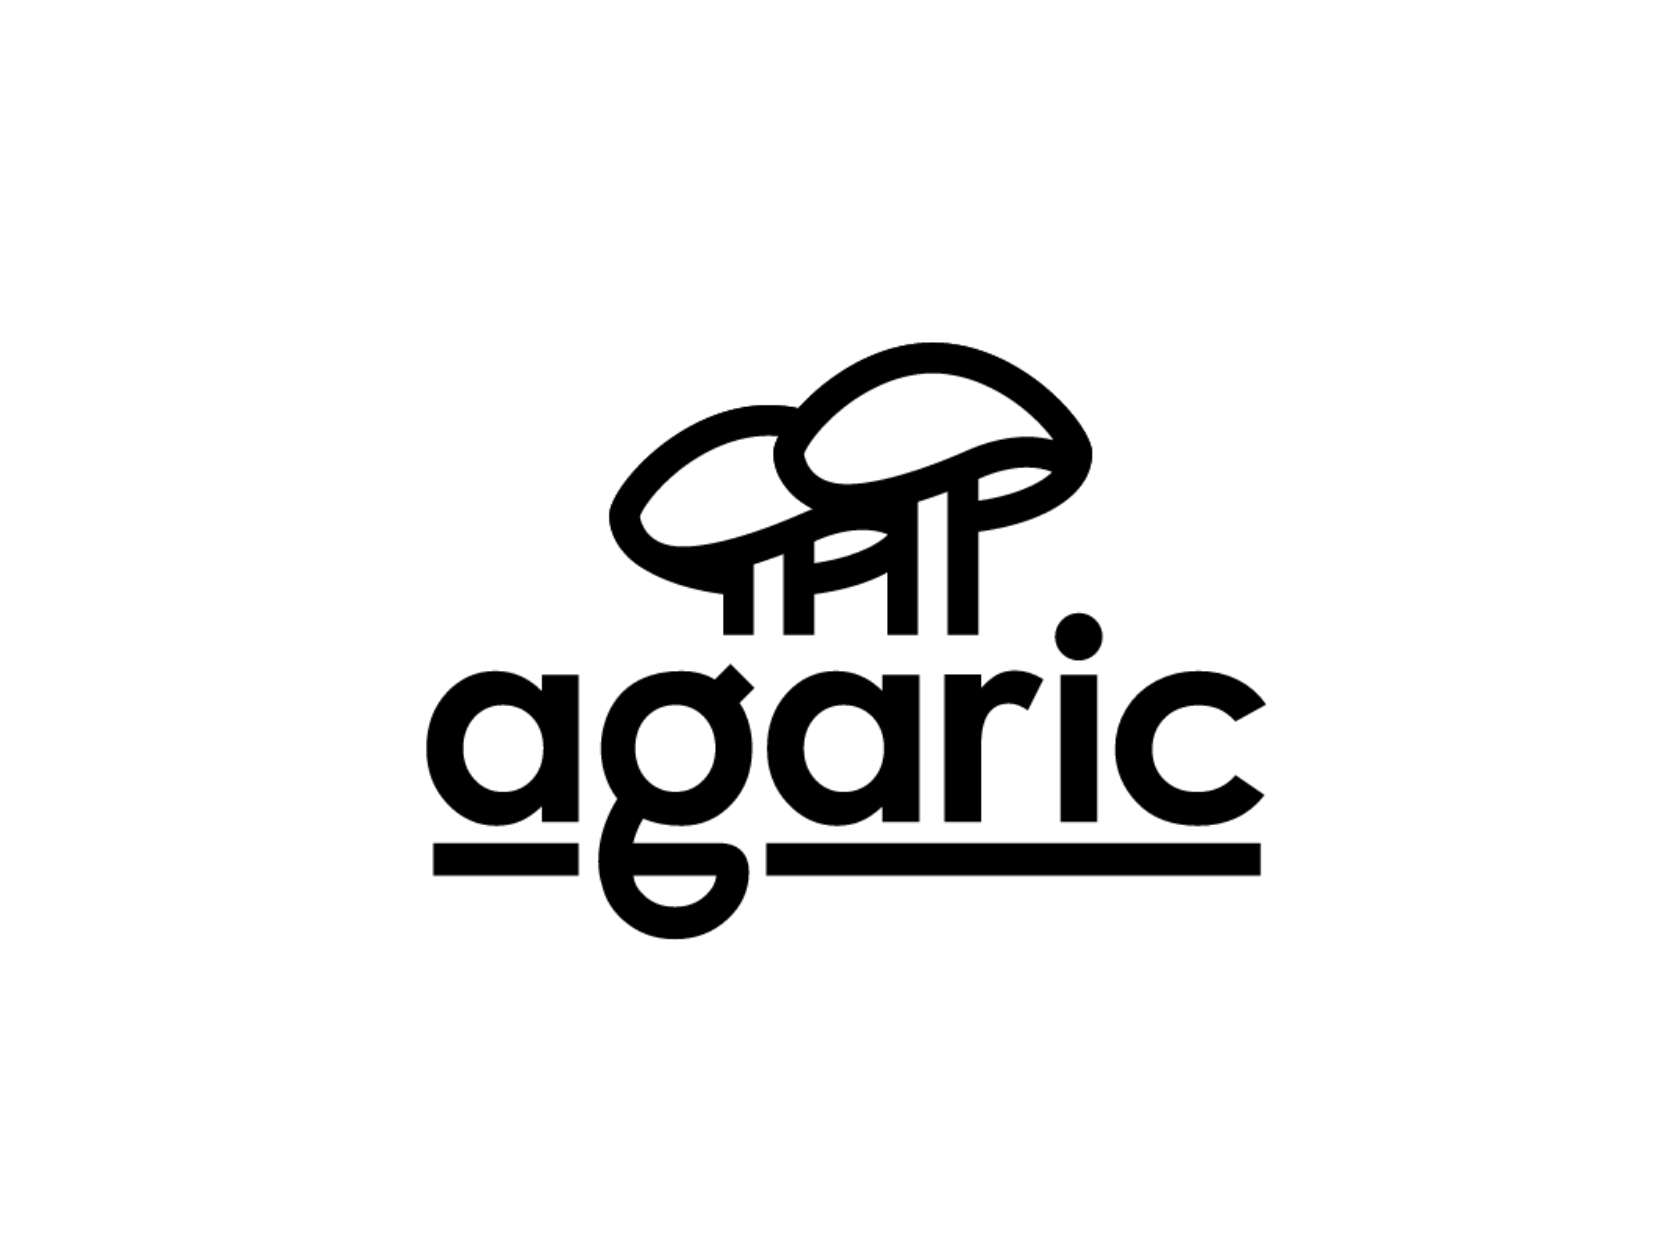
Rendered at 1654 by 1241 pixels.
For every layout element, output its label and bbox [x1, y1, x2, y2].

picture [339, 288, 1366, 991]
